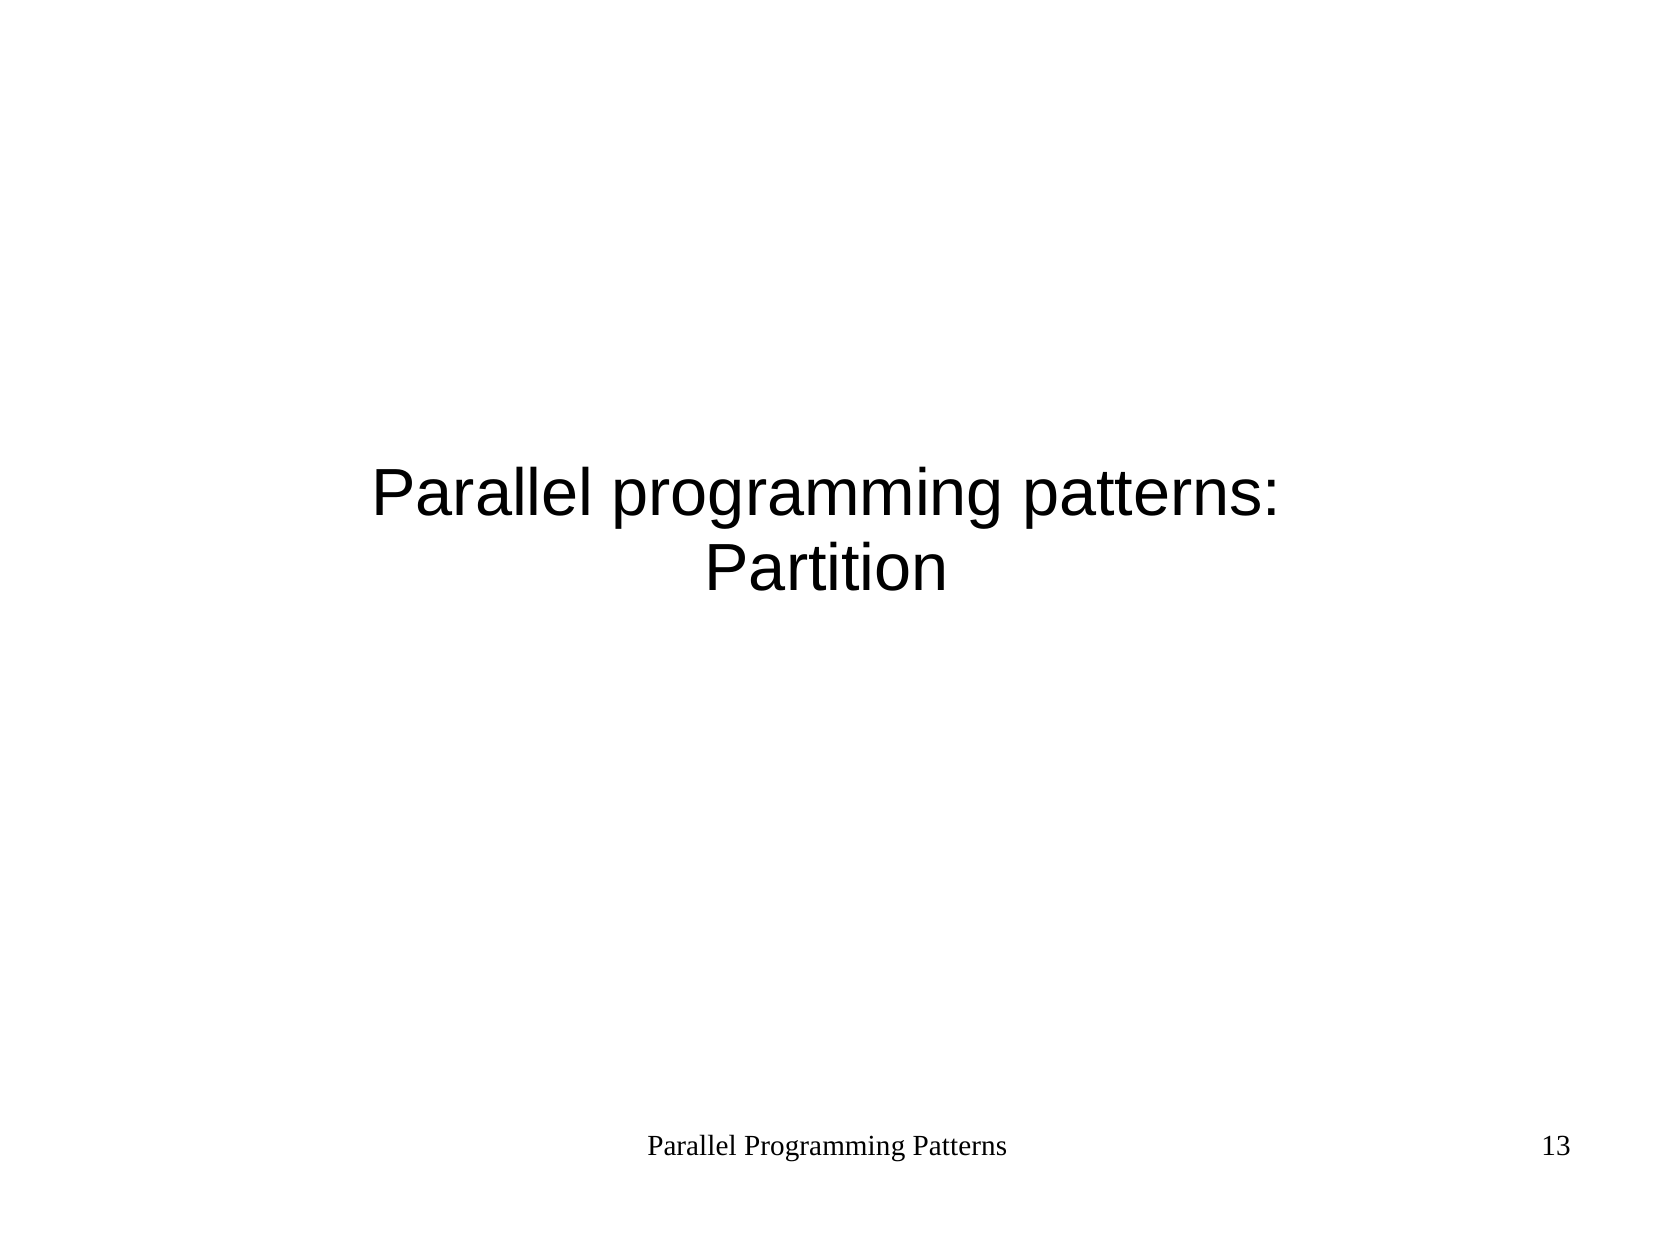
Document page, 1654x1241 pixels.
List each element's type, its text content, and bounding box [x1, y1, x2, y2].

subtitle Parallel programming patterns: Partition [82, 49, 1571, 1010]
